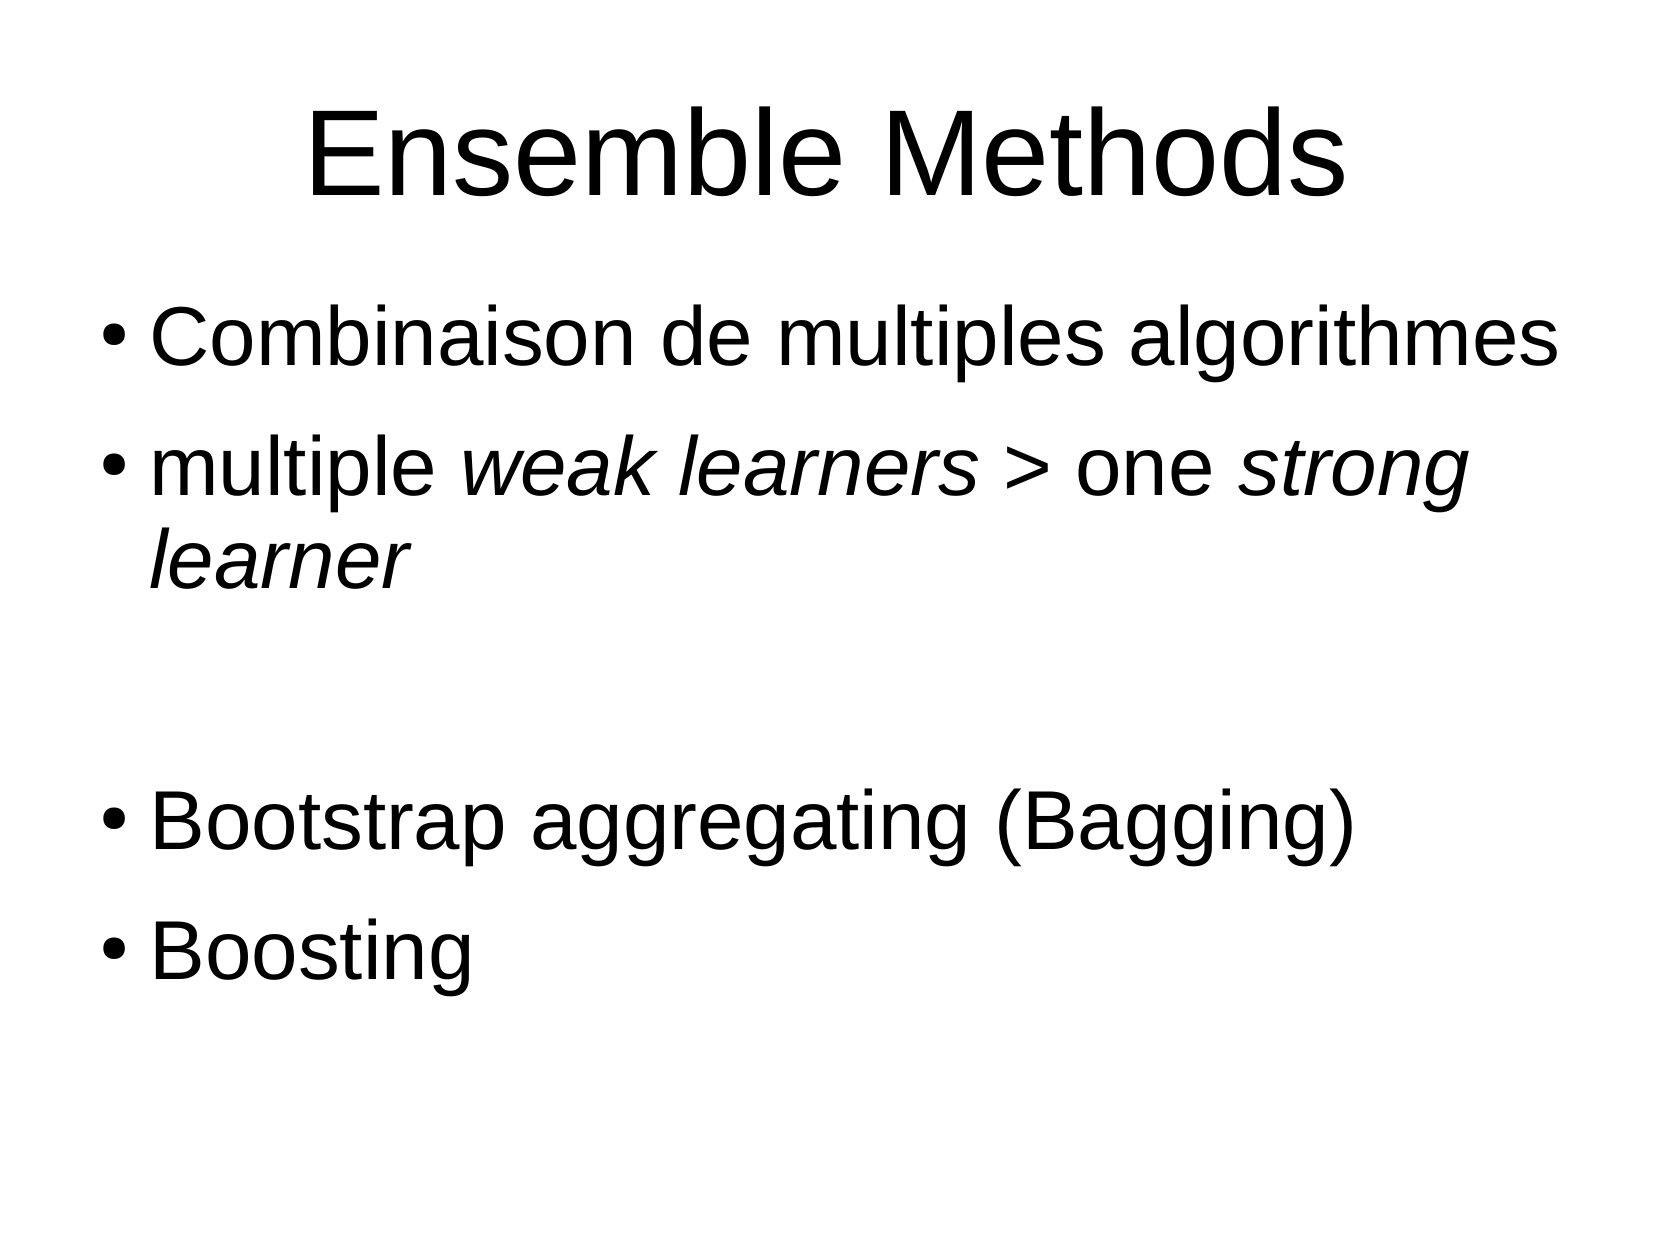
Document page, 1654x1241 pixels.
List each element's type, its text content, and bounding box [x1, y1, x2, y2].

list Combinaison de multiples algorithmes multiple weak learners > one strong learner Bootstrap aggregating (Bagging) Boosting [82, 290, 1571, 1010]
title Ensemble Methods [82, 49, 1571, 257]
